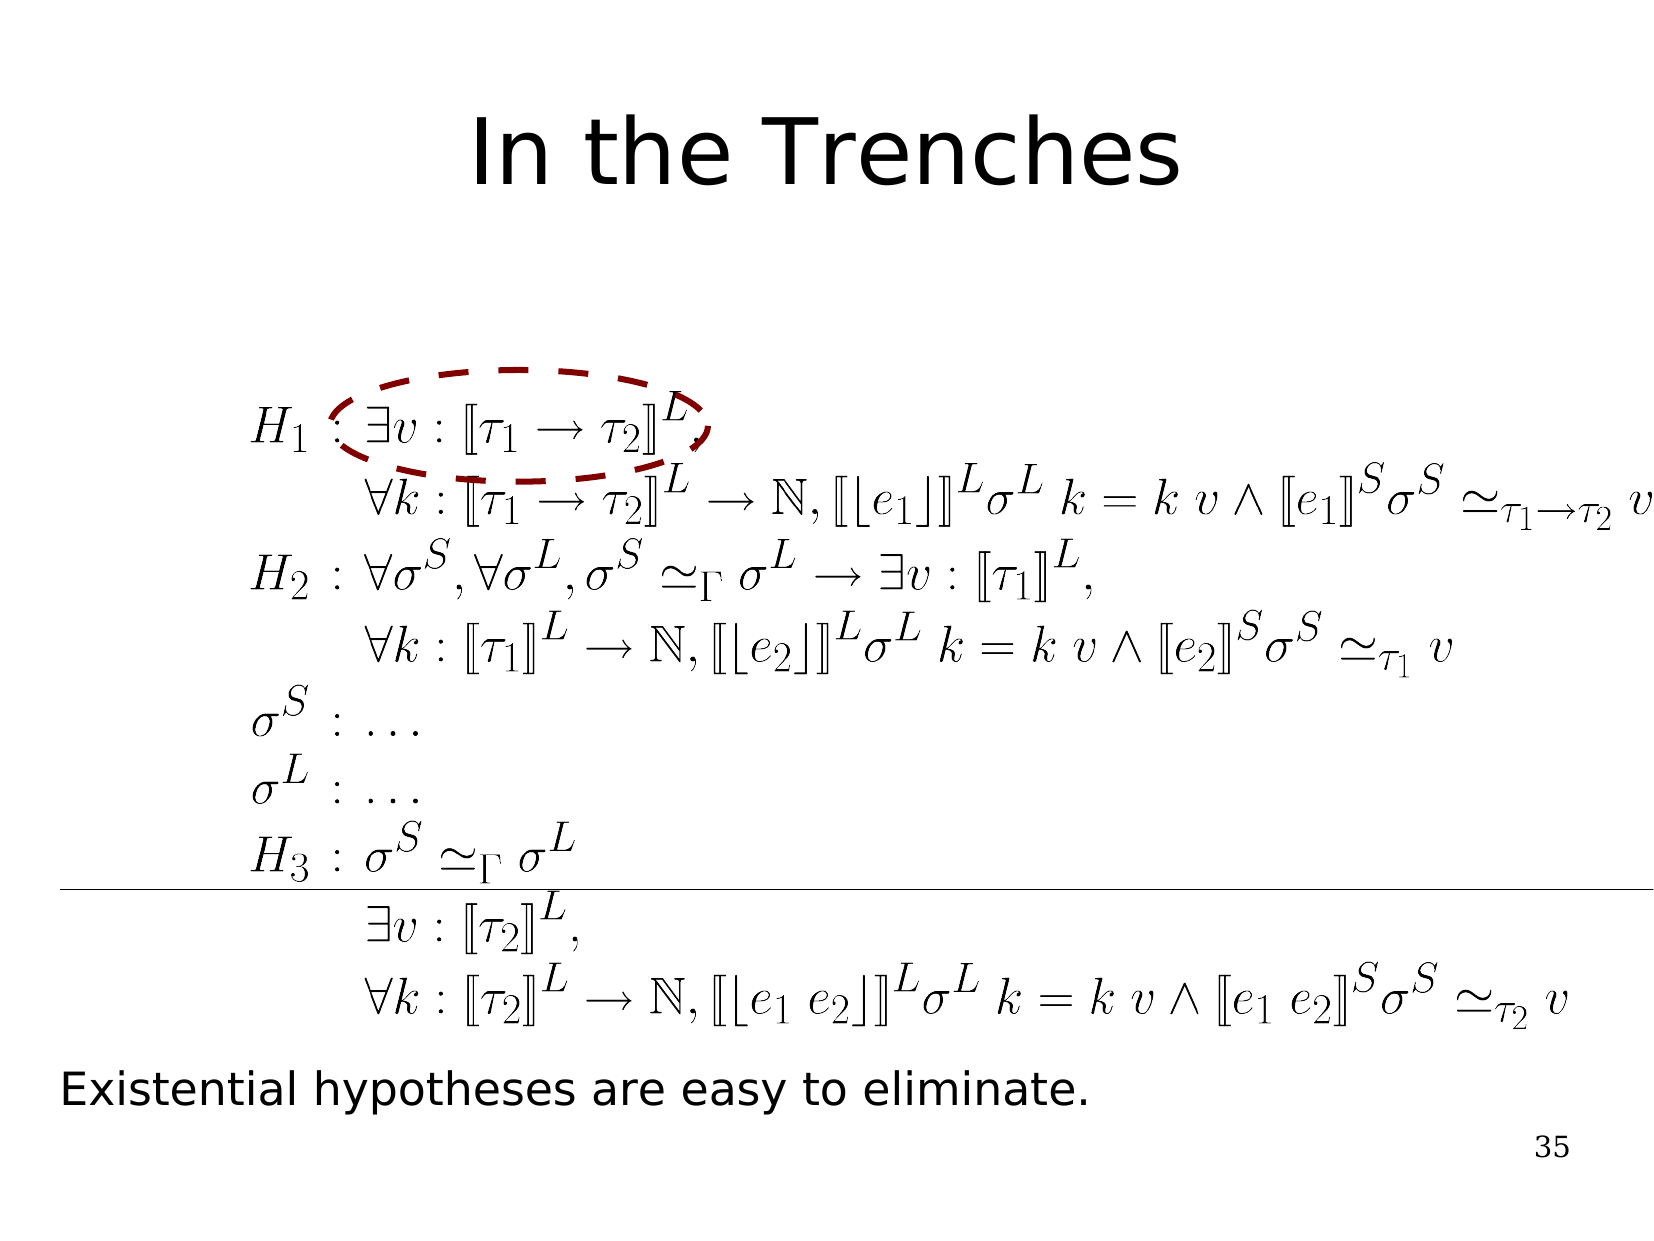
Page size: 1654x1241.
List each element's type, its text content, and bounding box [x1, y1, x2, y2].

text_box Existential hypotheses are easy to eliminate. [44, 1055, 1604, 1124]
title In the Trenches [82, 56, 1571, 250]
picture [60, 391, 1654, 1029]
